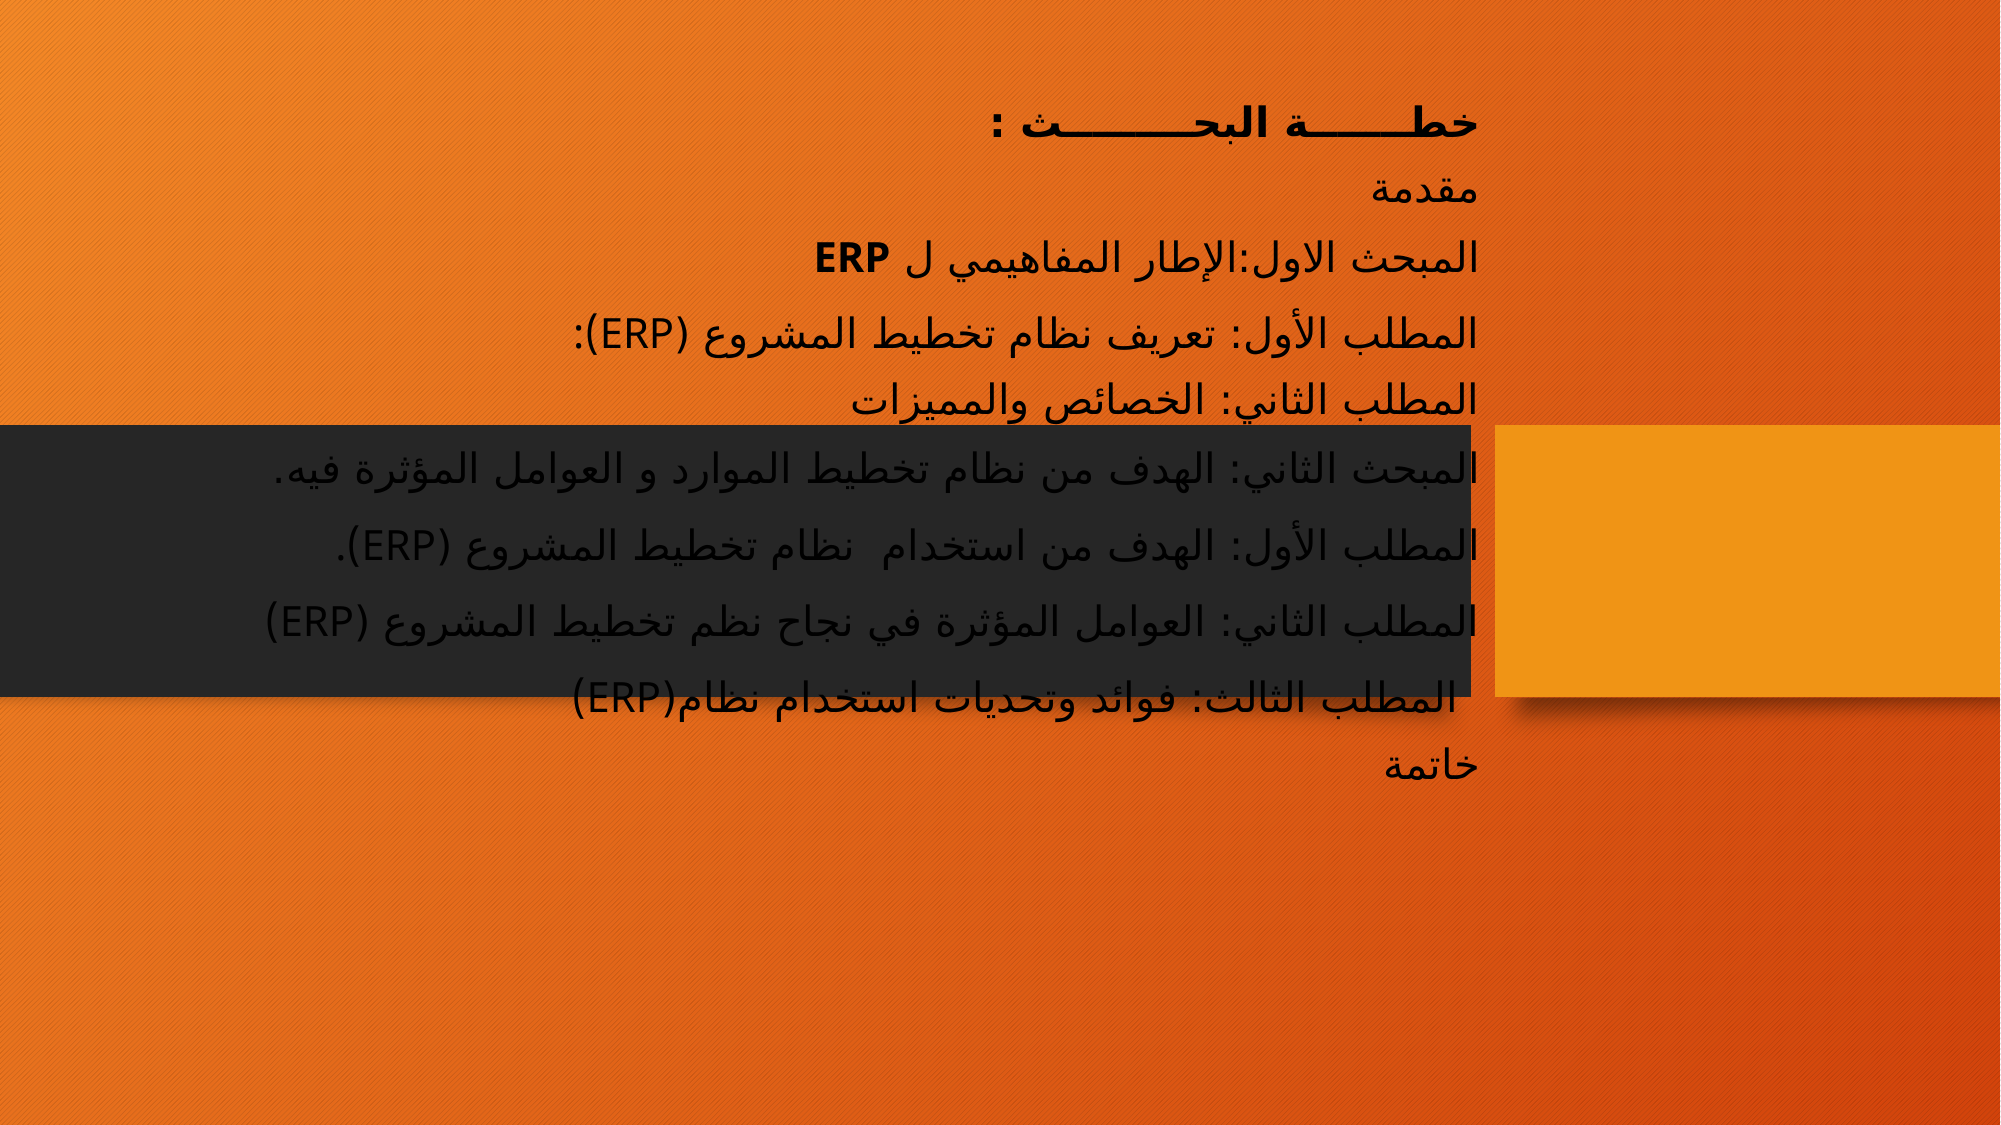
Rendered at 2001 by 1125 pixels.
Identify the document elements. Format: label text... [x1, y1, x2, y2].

subtitle خطـــــــة البحـــــــــث : مقدمة المبحث الاول:الإطار المفاهيمي ل ERP المطلب الأول: تعريف نظام تخطيط المشروع (ERP): المطلب الثاني: الخصائص والمميزات المبحث الثاني: الهدف من نظام تخطيط الموارد و العوامل المؤثرة فيه. المطلب الأول: الهدف من استخدام نظام تخطيط المشروع (ERP). المطلب الثاني: العوامل المؤثرة في نجاح نظم تخطيط المشروع (ERP) المطلب الثالث: فوائد وتحديات استخدام نظام(ERP) خاتمة [249, 95, 1750, 1017]
